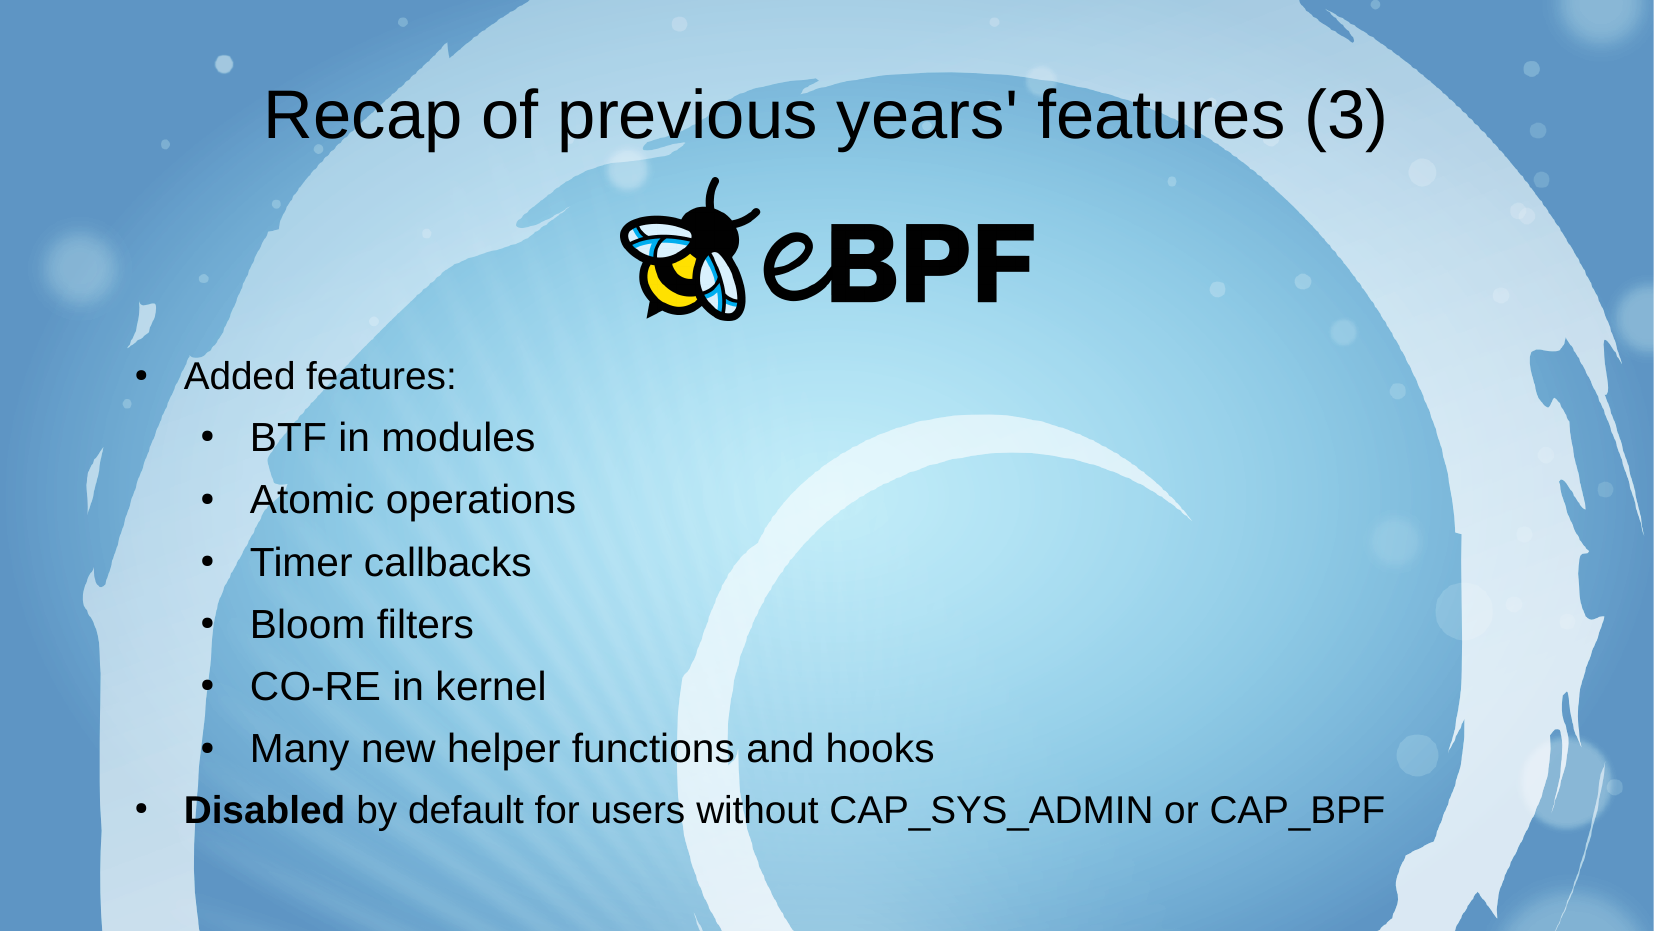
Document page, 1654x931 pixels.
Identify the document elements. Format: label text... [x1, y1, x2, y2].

picture [0, 0, 1654, 931]
title Recap of previous years' features (3) [118, 37, 1536, 193]
list Added features: BTF in modules Atomic operations Timer callbacks Bloom filters CO-RE in kernel Many new helper functions and hooks Disabled by default for users without CAP_SYS_ADMIN or CAP_BPF [118, 354, 1536, 832]
